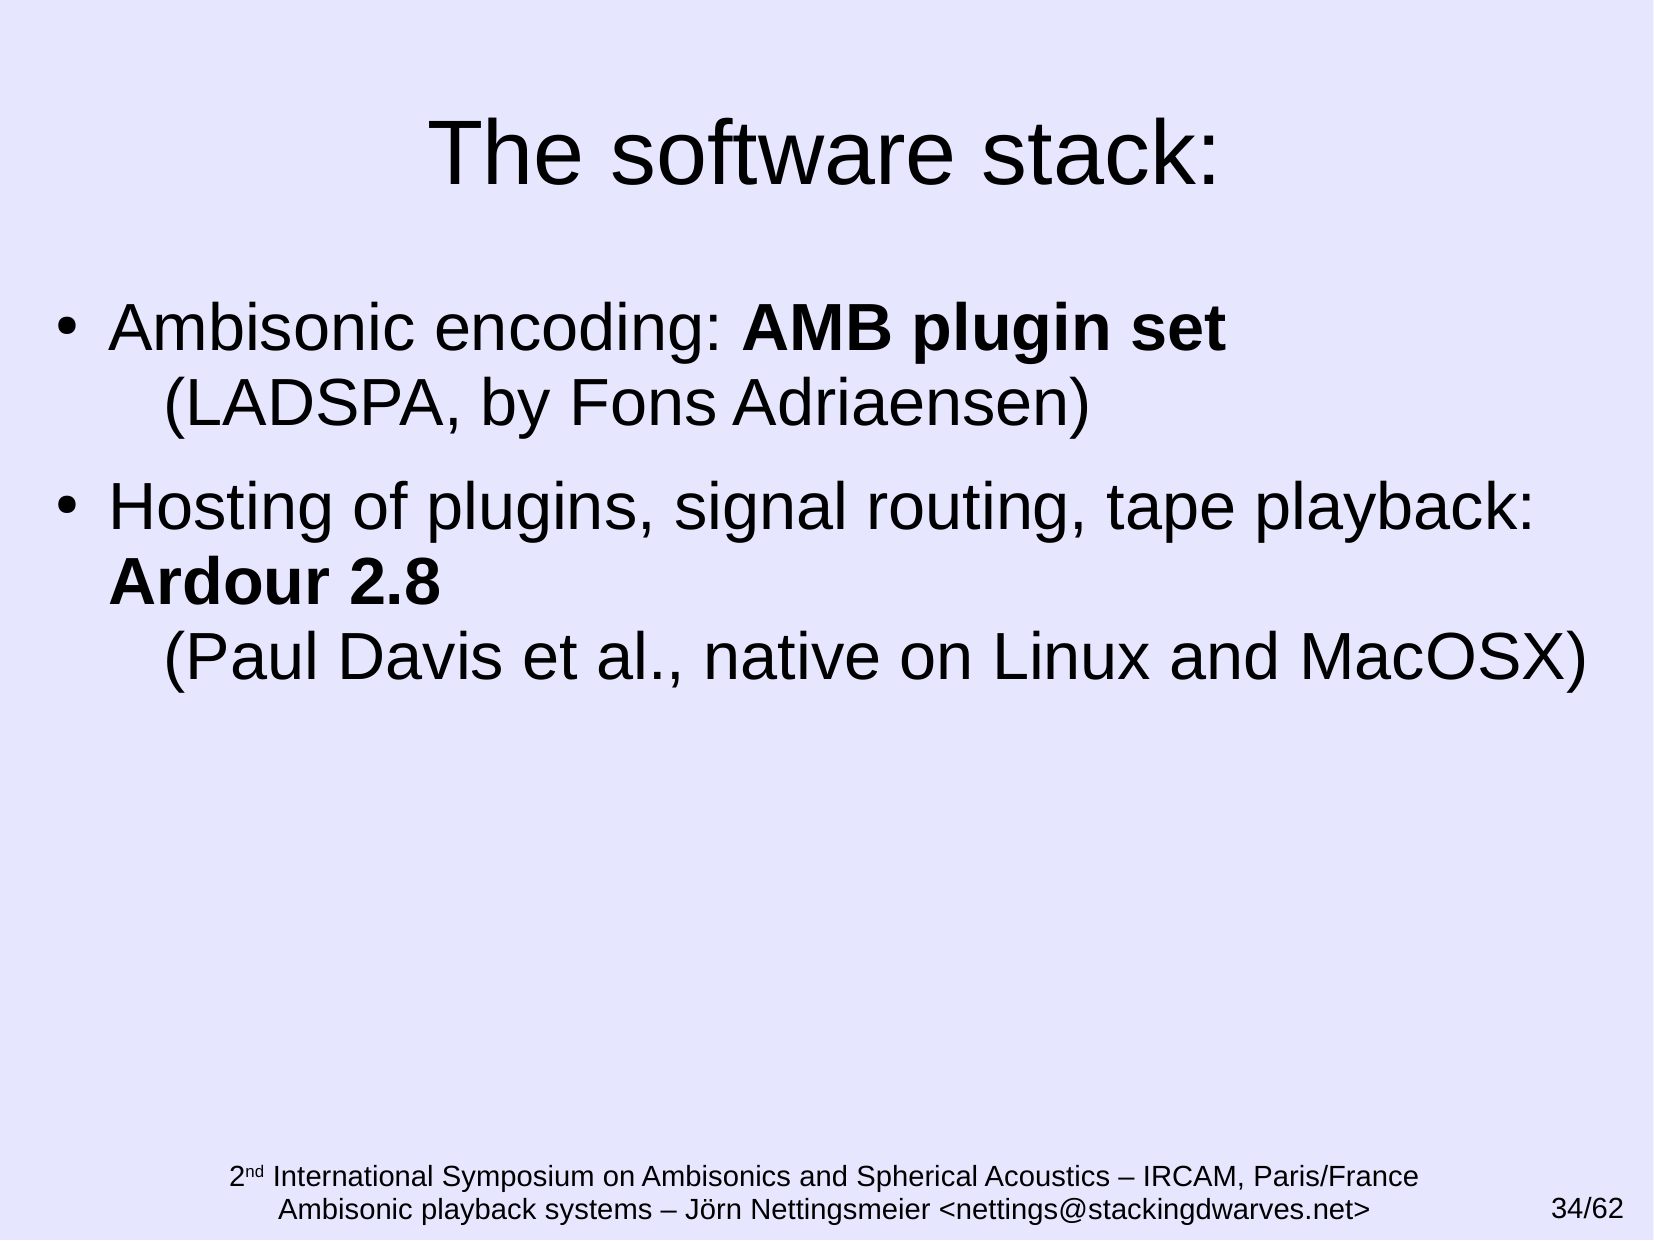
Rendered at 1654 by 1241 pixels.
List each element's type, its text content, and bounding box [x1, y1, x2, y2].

list Ambisonic encoding: AMB plugin set (LADSPA, by Fons Adriaensen) Hosting of plugins, signal routing, tape playback: Ardour 2.8 (Paul Davis et al., native on Linux and MacOSX) [37, 290, 1613, 1109]
title The software stack: [37, 49, 1613, 257]
